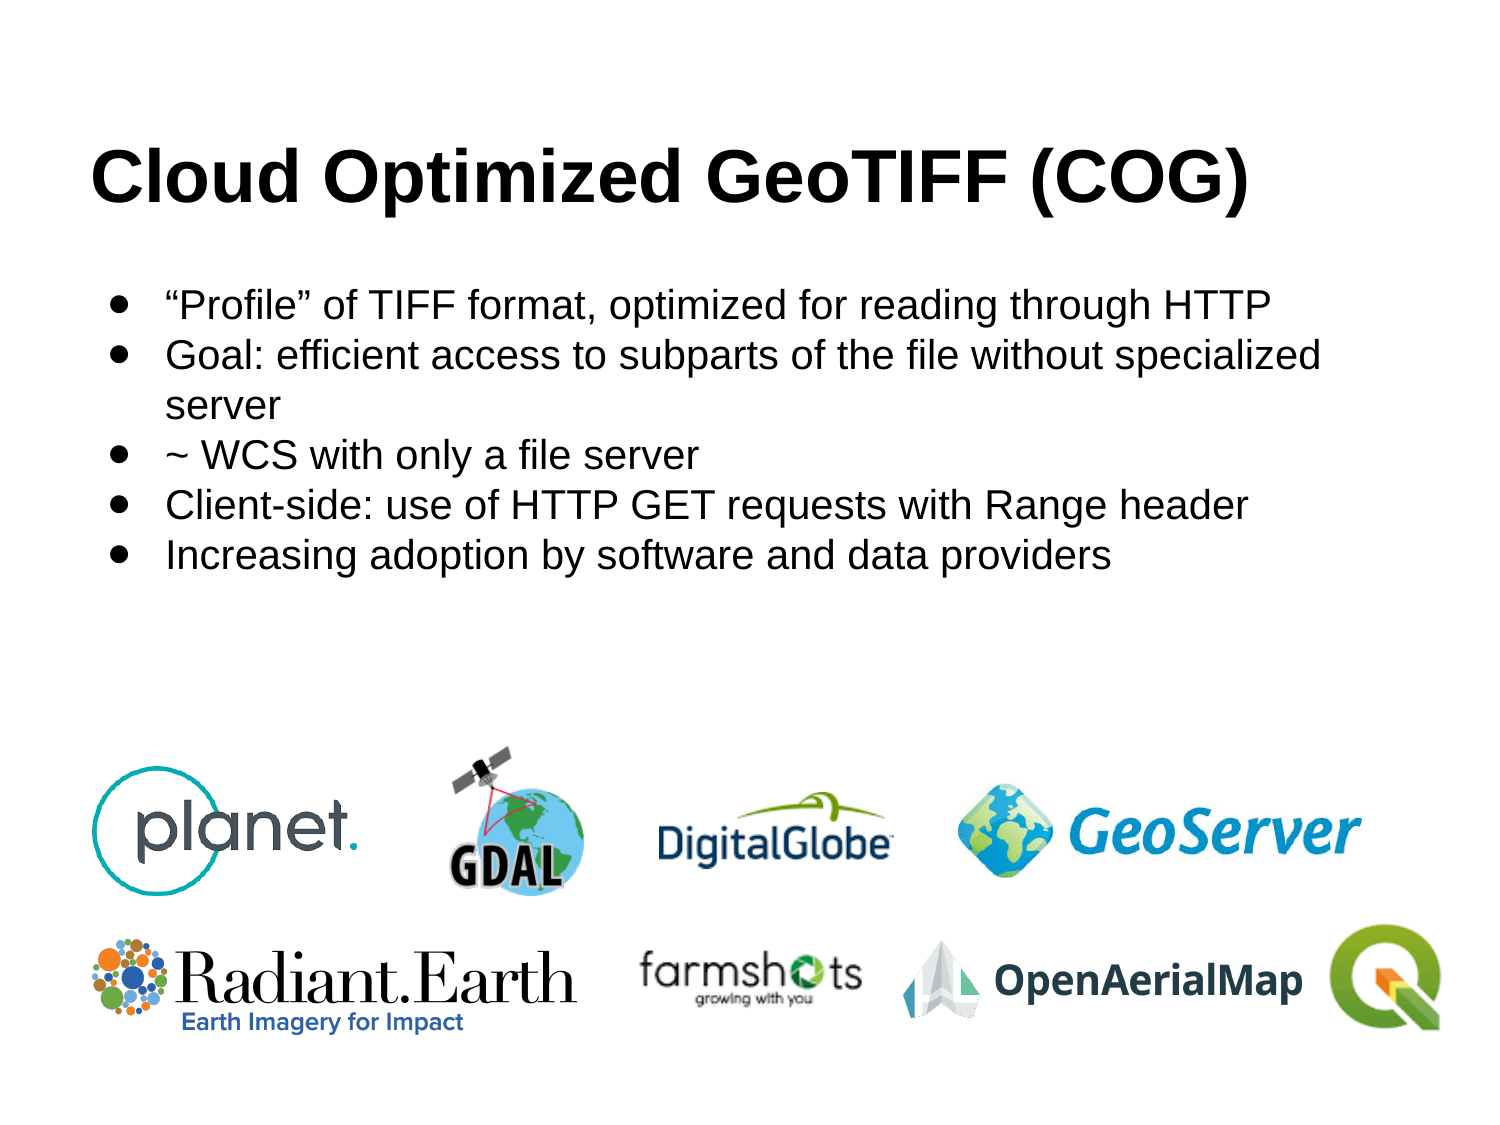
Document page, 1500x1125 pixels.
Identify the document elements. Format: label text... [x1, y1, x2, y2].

picture [903, 940, 1302, 1018]
picture [92, 939, 577, 1035]
picture [92, 766, 357, 896]
picture [659, 792, 894, 869]
list “Profile” of TIFF format, optimized for reading through HTTP Goal: efficient access to subparts of the file without specialized server ~ WCS with only a file server Client-side: use of HTTP GET requests with Range header Increasing adoption by software and data providers [75, 262, 1425, 1078]
picture [1317, 914, 1453, 1044]
title Cloud Optimized GeoTIFF (COG) [75, 45, 1425, 233]
picture [634, 939, 866, 1035]
picture [449, 746, 584, 896]
picture [958, 783, 1362, 879]
